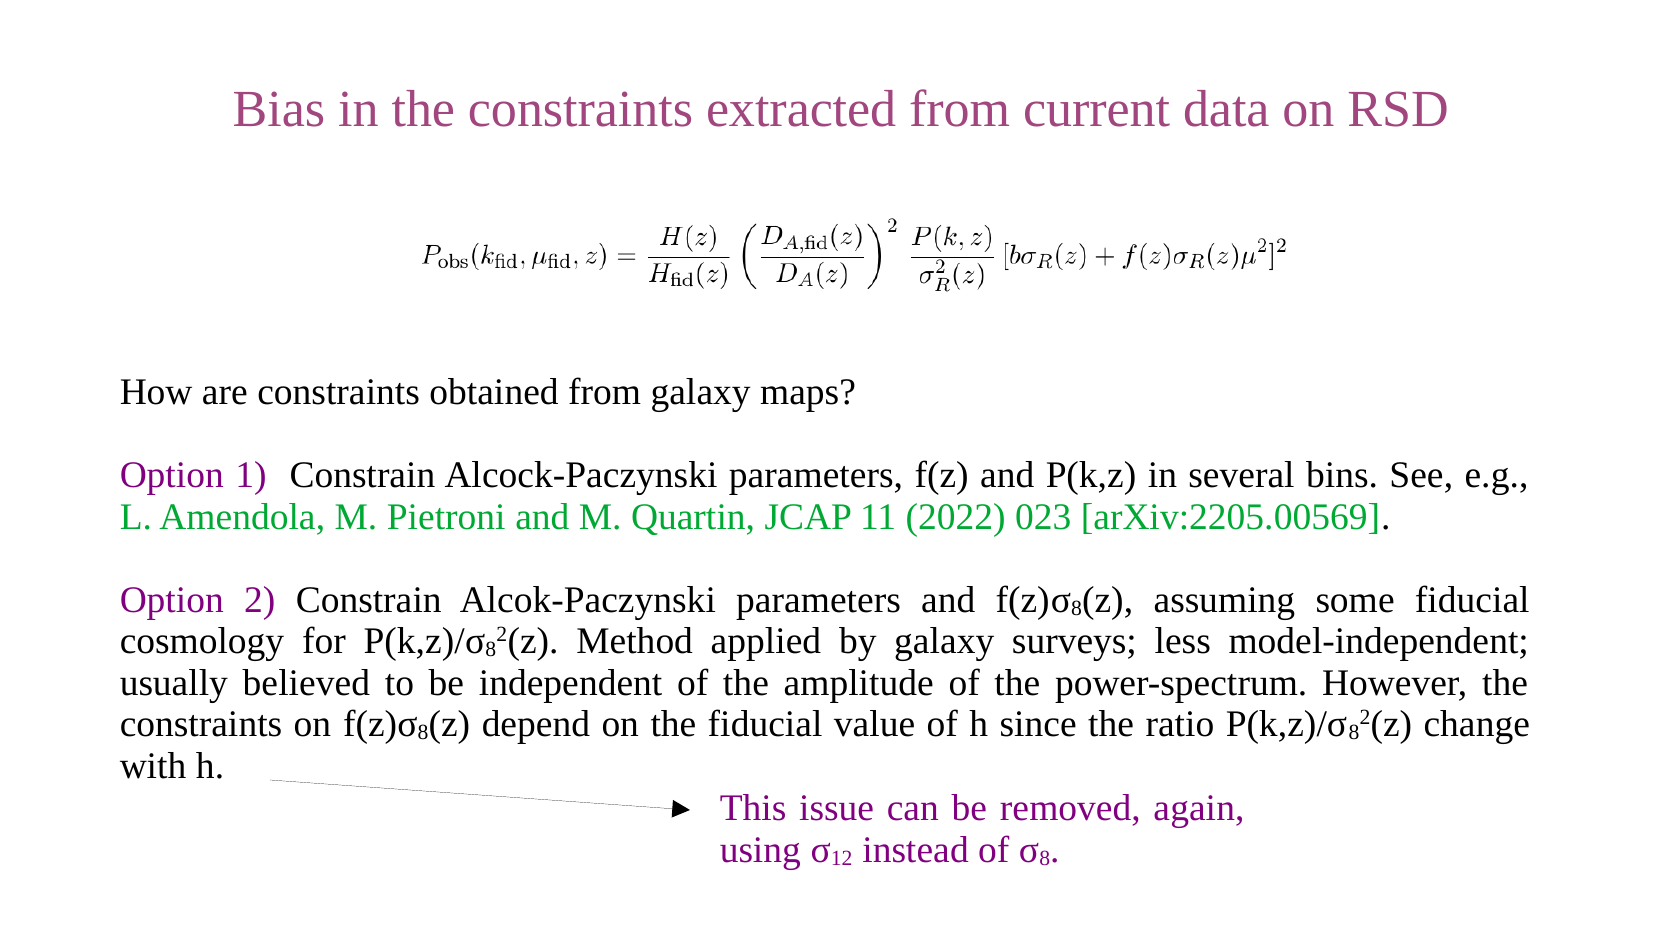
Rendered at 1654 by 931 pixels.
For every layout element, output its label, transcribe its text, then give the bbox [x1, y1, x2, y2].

picture [412, 201, 1291, 301]
text_box How are constraints obtained from galaxy maps? Option 1) Constrain Alcock-Paczynski parameters, f(z) and P(k,z) in several bins. See, e.g., L. Amendola, M. Pietroni and M. Quartin, JCAP 11 (2022) 023 [arXiv:2205.00569]. Option 2) Constrain Alcok-Paczynski parameters and f(z)σ8(z), assuming some fiducial cosmology for P(k,z)/σ82(z). Method applied by galaxy surveys; less model-independent; usually believed to be independent of the amplitude of the power-spectrum. However, the constraints on f(z)σ8(z) depend on the fiducial value of h since the ratio P(k,z)/σ82(z) change with h. [105, 363, 1546, 794]
title Bias in the constraints extracted from current data on RSD [105, 37, 1591, 181]
text_box This issue can be removed, again, using σ12 instead of σ8. [705, 780, 1261, 921]
